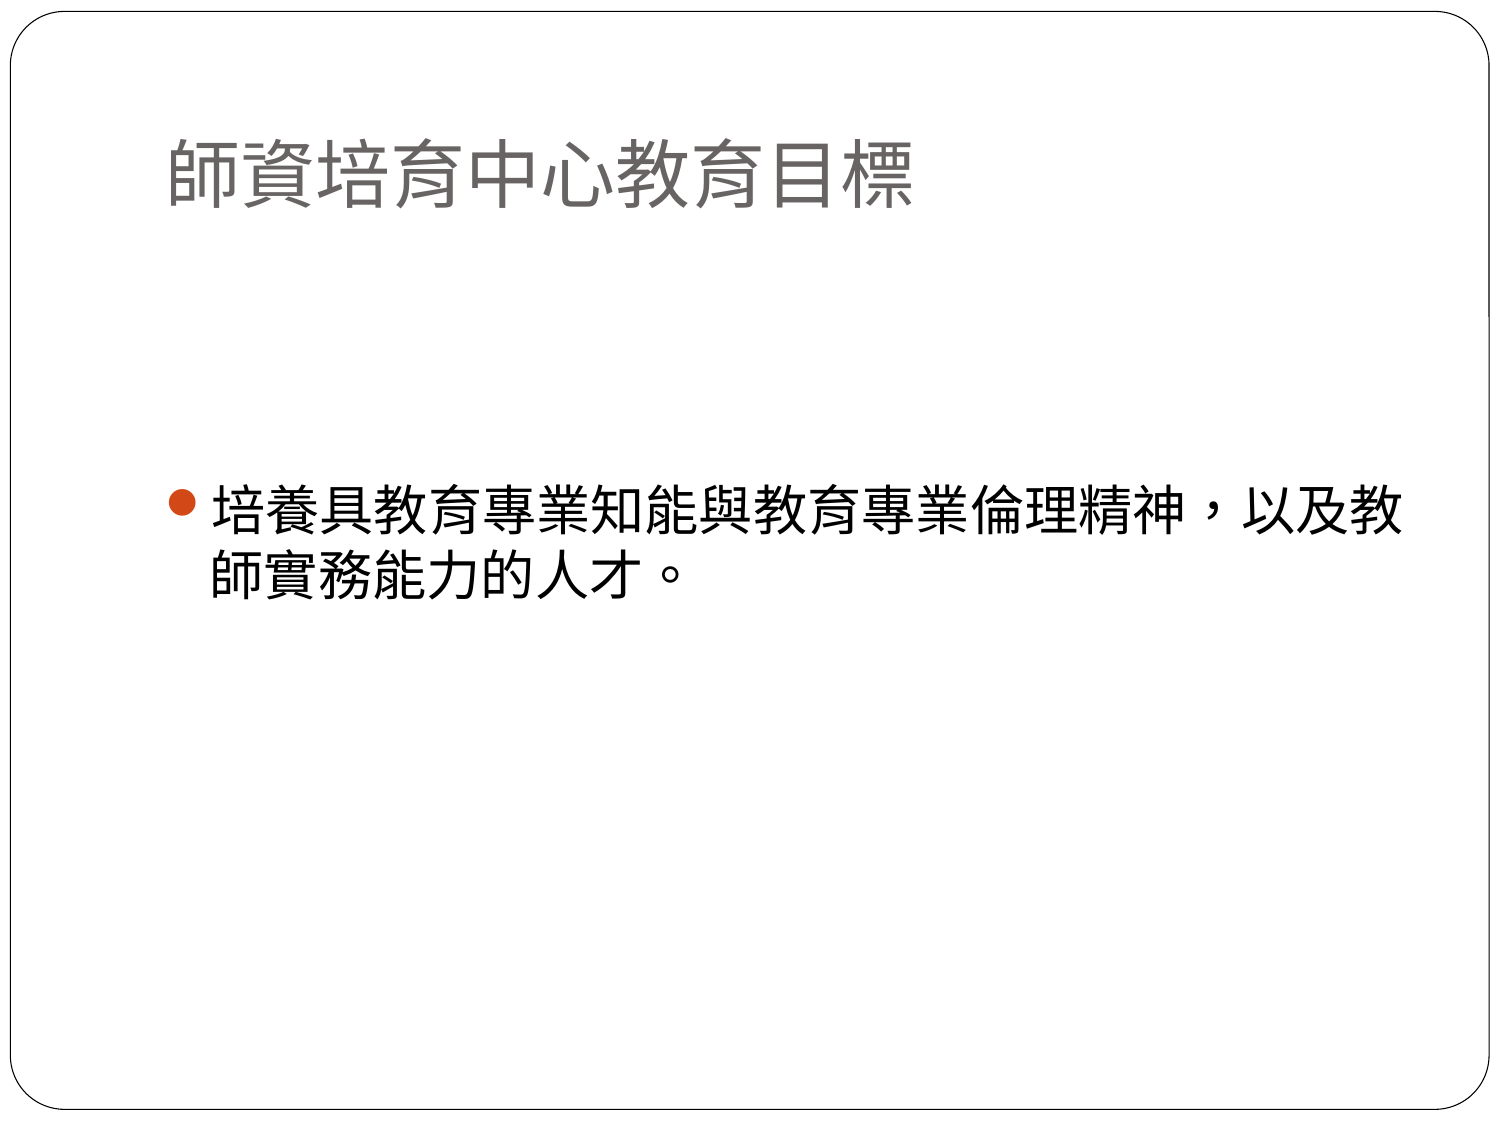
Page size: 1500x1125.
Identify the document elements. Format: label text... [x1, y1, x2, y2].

title 師資培育中心教育目標 [150, 45, 1426, 233]
list 培養具教育專業知能與教育專業倫理精神，以及教師實務能力的人才。 [150, 237, 1426, 988]
